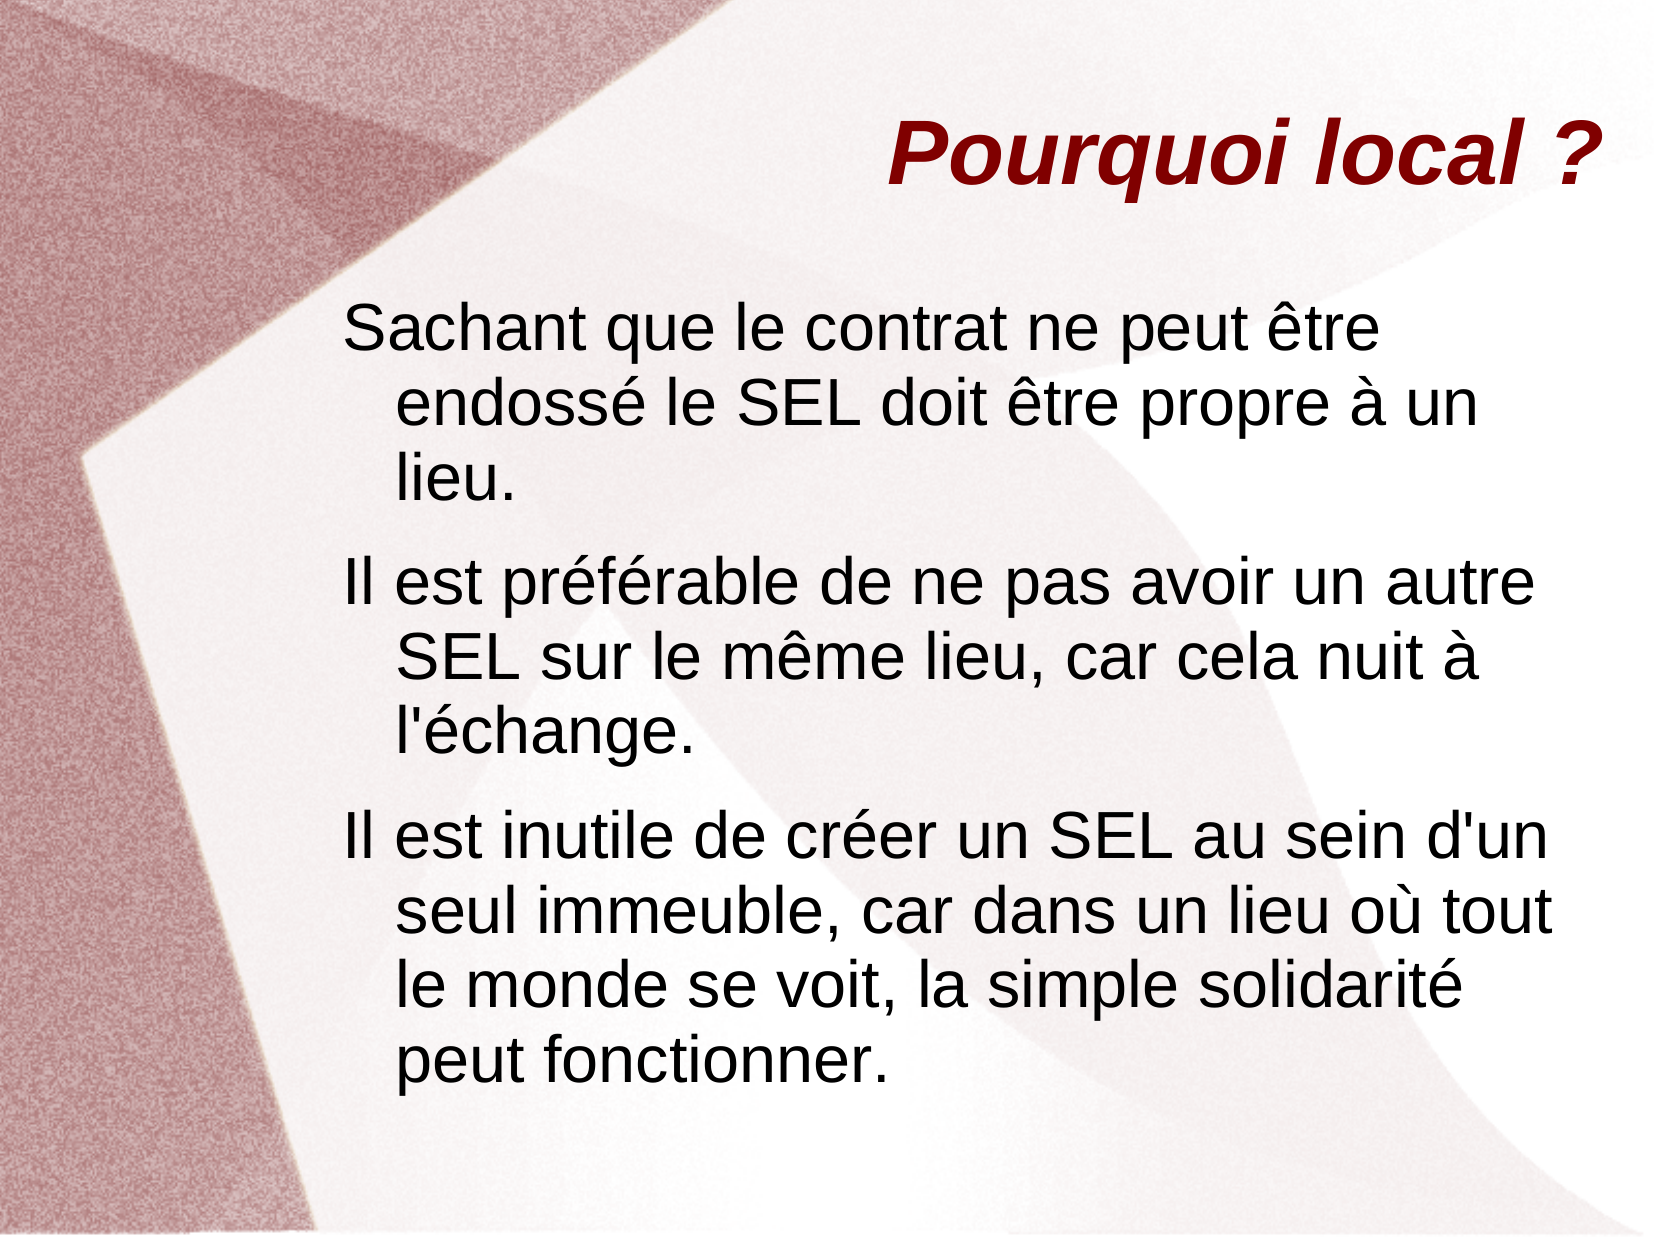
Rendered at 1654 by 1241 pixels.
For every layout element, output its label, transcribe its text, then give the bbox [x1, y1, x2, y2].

title Pourquoi local ? [596, 56, 1607, 250]
picture [0, 0, 1654, 1241]
list Sachant que le contrat ne peut être endossé le SEL doit être propre à un lieu. Il est préférable de ne pas avoir un autre SEL sur le même lieu, car cela nuit à l'échange. Il est inutile de créer un SEL au sein d'un seul immeuble, car dans un lieu où tout le monde se voit, la simple solidarité peut fonctionner. [324, 290, 1601, 1097]
